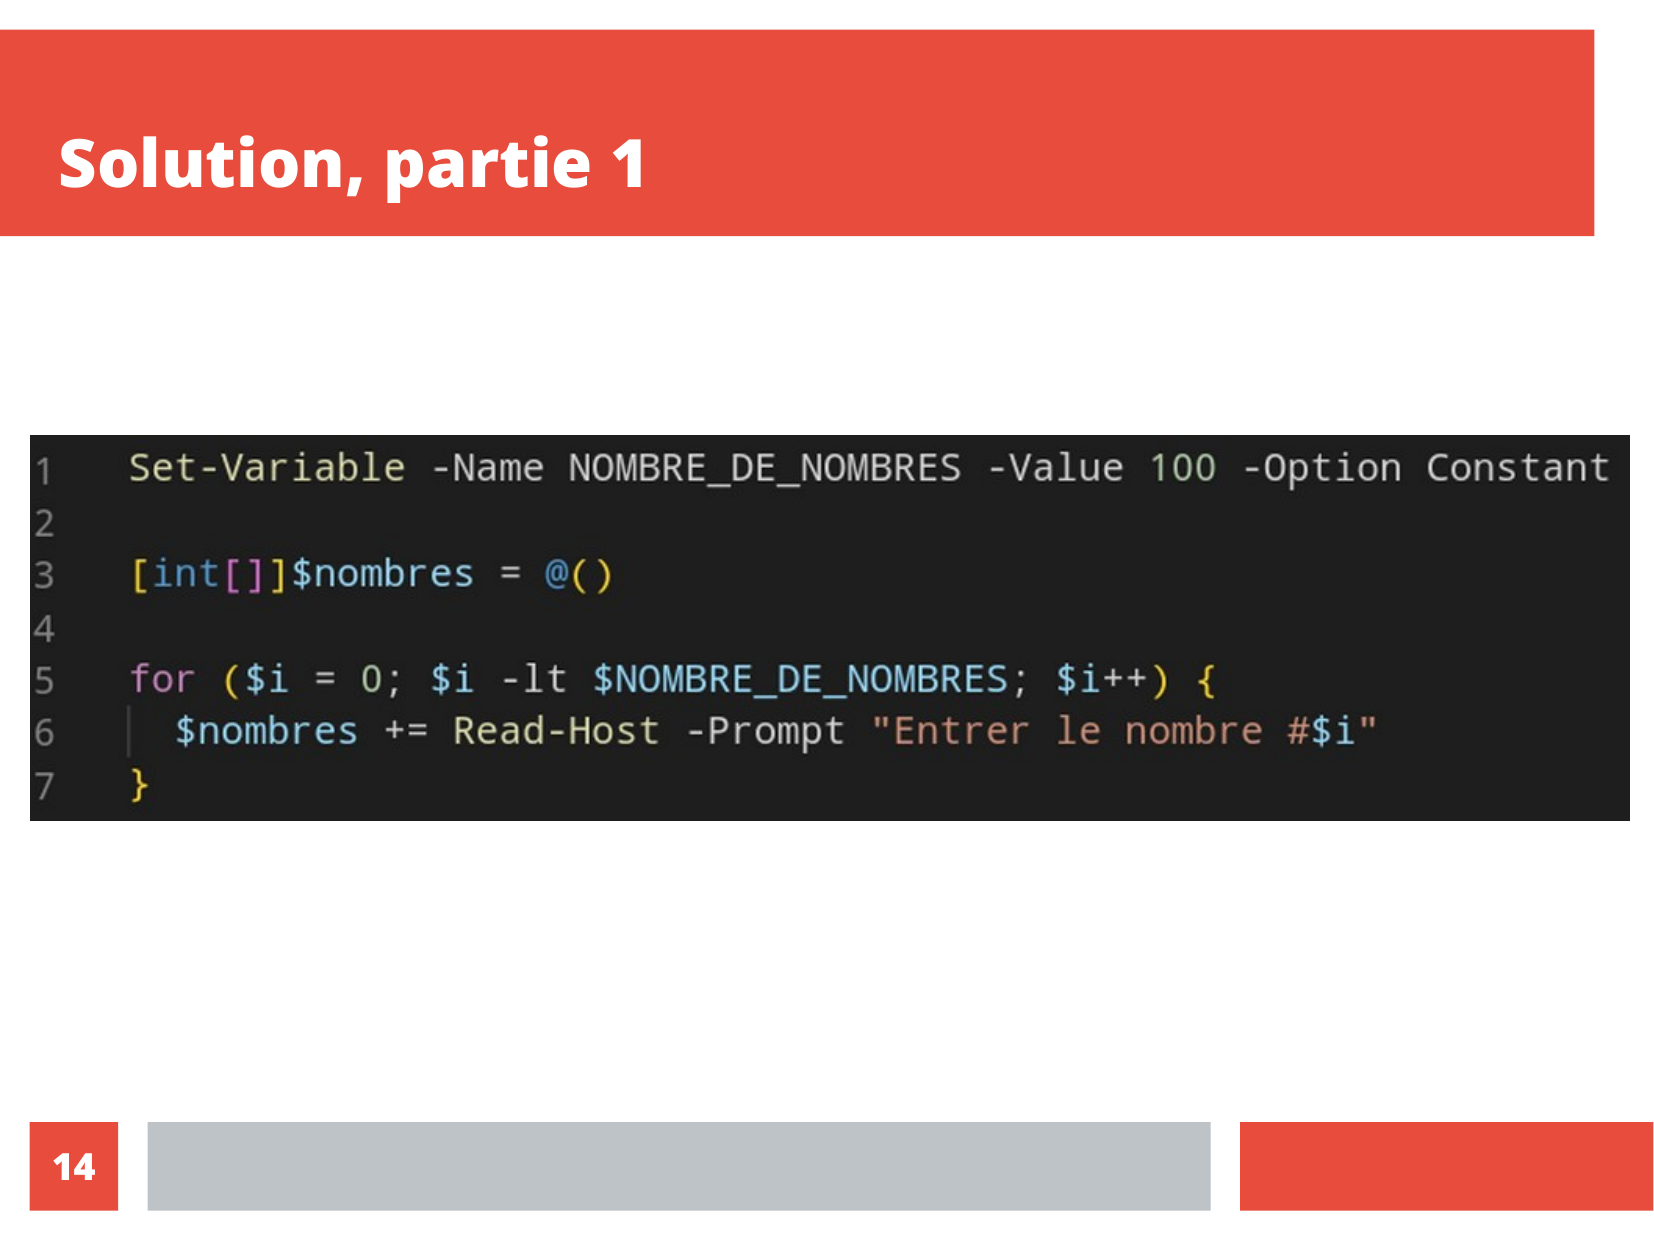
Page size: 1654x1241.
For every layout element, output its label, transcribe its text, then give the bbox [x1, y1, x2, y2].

title Solution, partie 1 [59, 59, 1595, 207]
picture [30, 435, 1630, 821]
